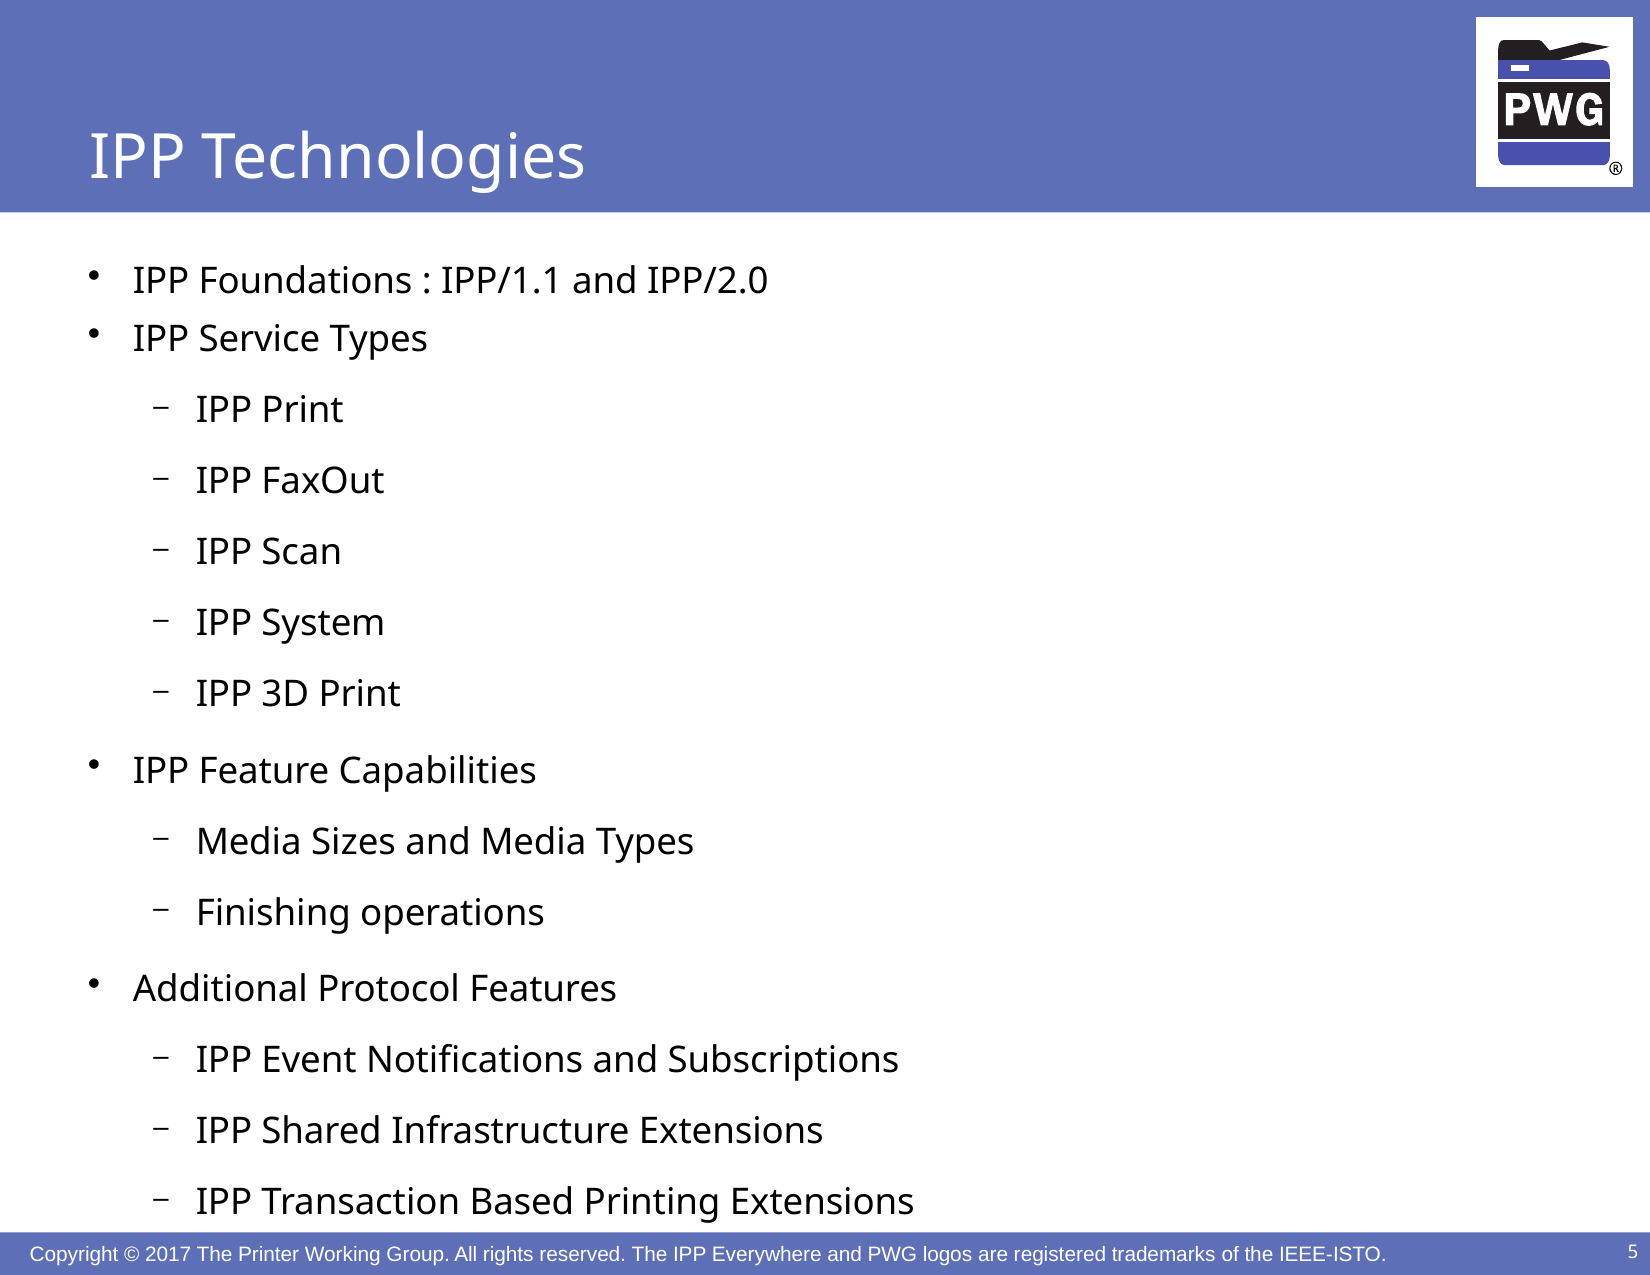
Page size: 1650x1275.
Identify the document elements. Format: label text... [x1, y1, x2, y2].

list IPP Foundations : IPP/1.1 and IPP/2.0 IPP Service Types IPP Print IPP FaxOut IPP Scan IPP System IPP 3D Print IPP Feature Capabilities Media Sizes and Media Types Finishing operations Additional Protocol Features IPP Event Notifications and Subscriptions IPP Shared Infrastructure Extensions IPP Transaction Based Printing Extensions [82, 254, 1568, 1233]
title IPP Technologies [82, 8, 1449, 198]
